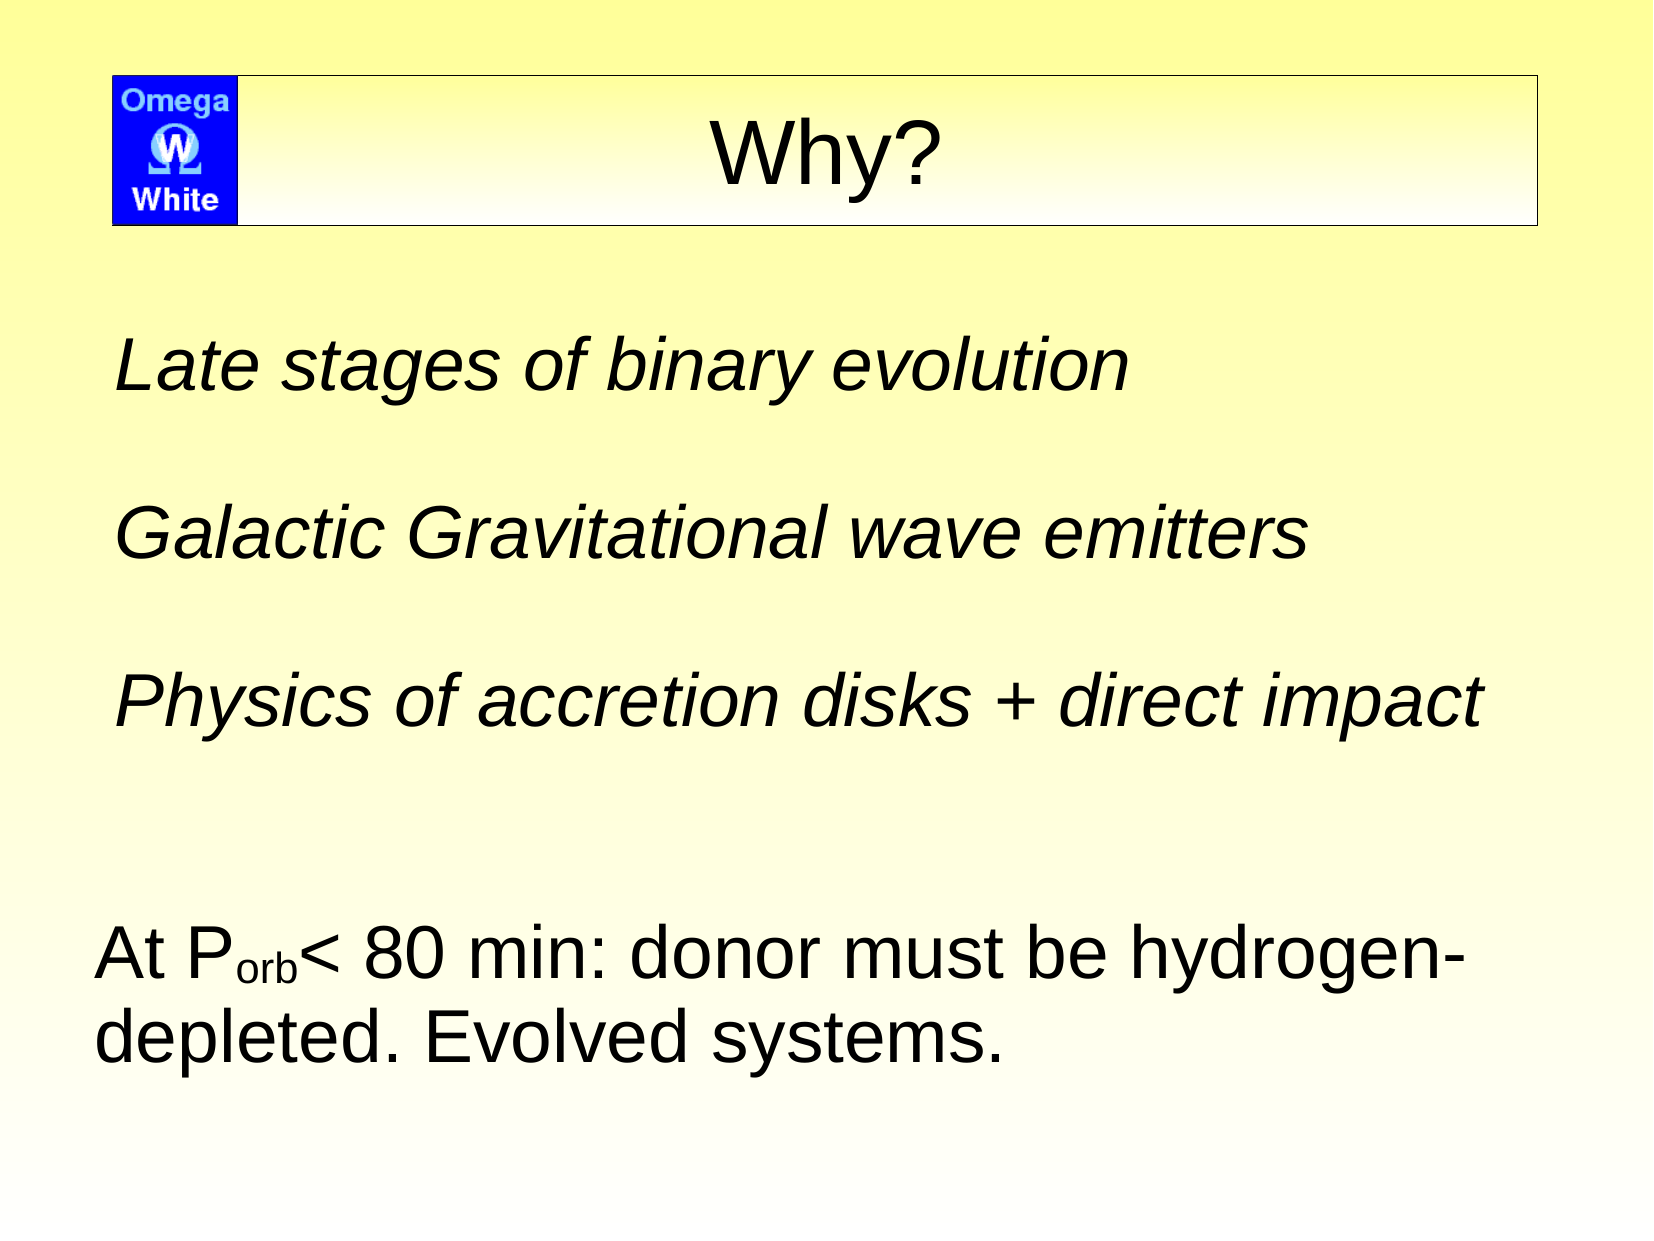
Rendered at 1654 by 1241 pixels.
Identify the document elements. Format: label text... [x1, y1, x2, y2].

title Why? [82, 49, 1571, 257]
text_box Late stages of binary evolution Galactic Gravitational wave emitters Physics of accretion disks + direct impact At Porb< 80 min: donor must be hydrogen- depleted. Evolved systems. [79, 315, 1501, 1111]
